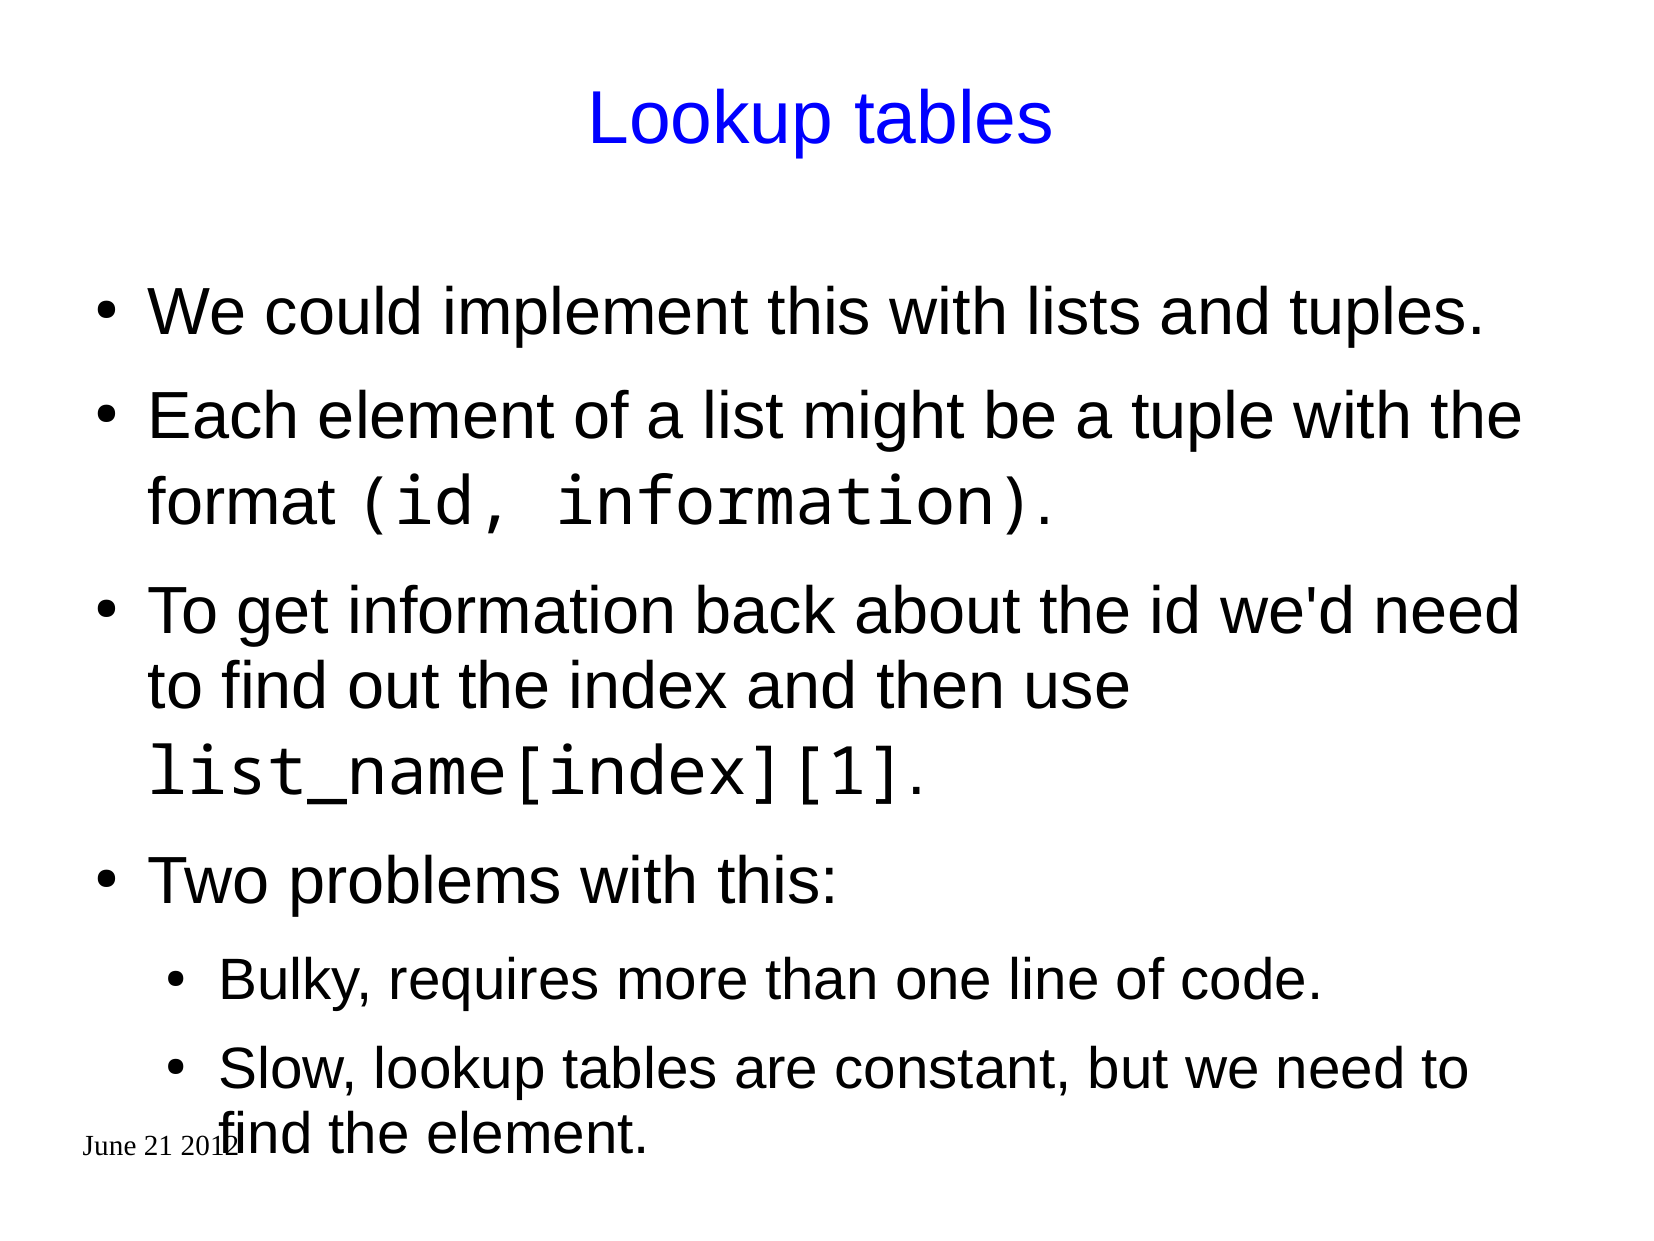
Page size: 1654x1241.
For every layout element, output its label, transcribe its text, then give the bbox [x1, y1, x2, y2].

list We could implement this with lists and tuples. Each element of a list might be a tuple with the format (id, information). To get information back about the id we'd need to find out the index and then use list_name[index][1]. Two problems with this: Bulky, requires more than one line of code. Slow, lookup tables are constant, but we need to find the element. [76, 274, 1565, 1137]
title Lookup tables [76, 58, 1565, 178]
